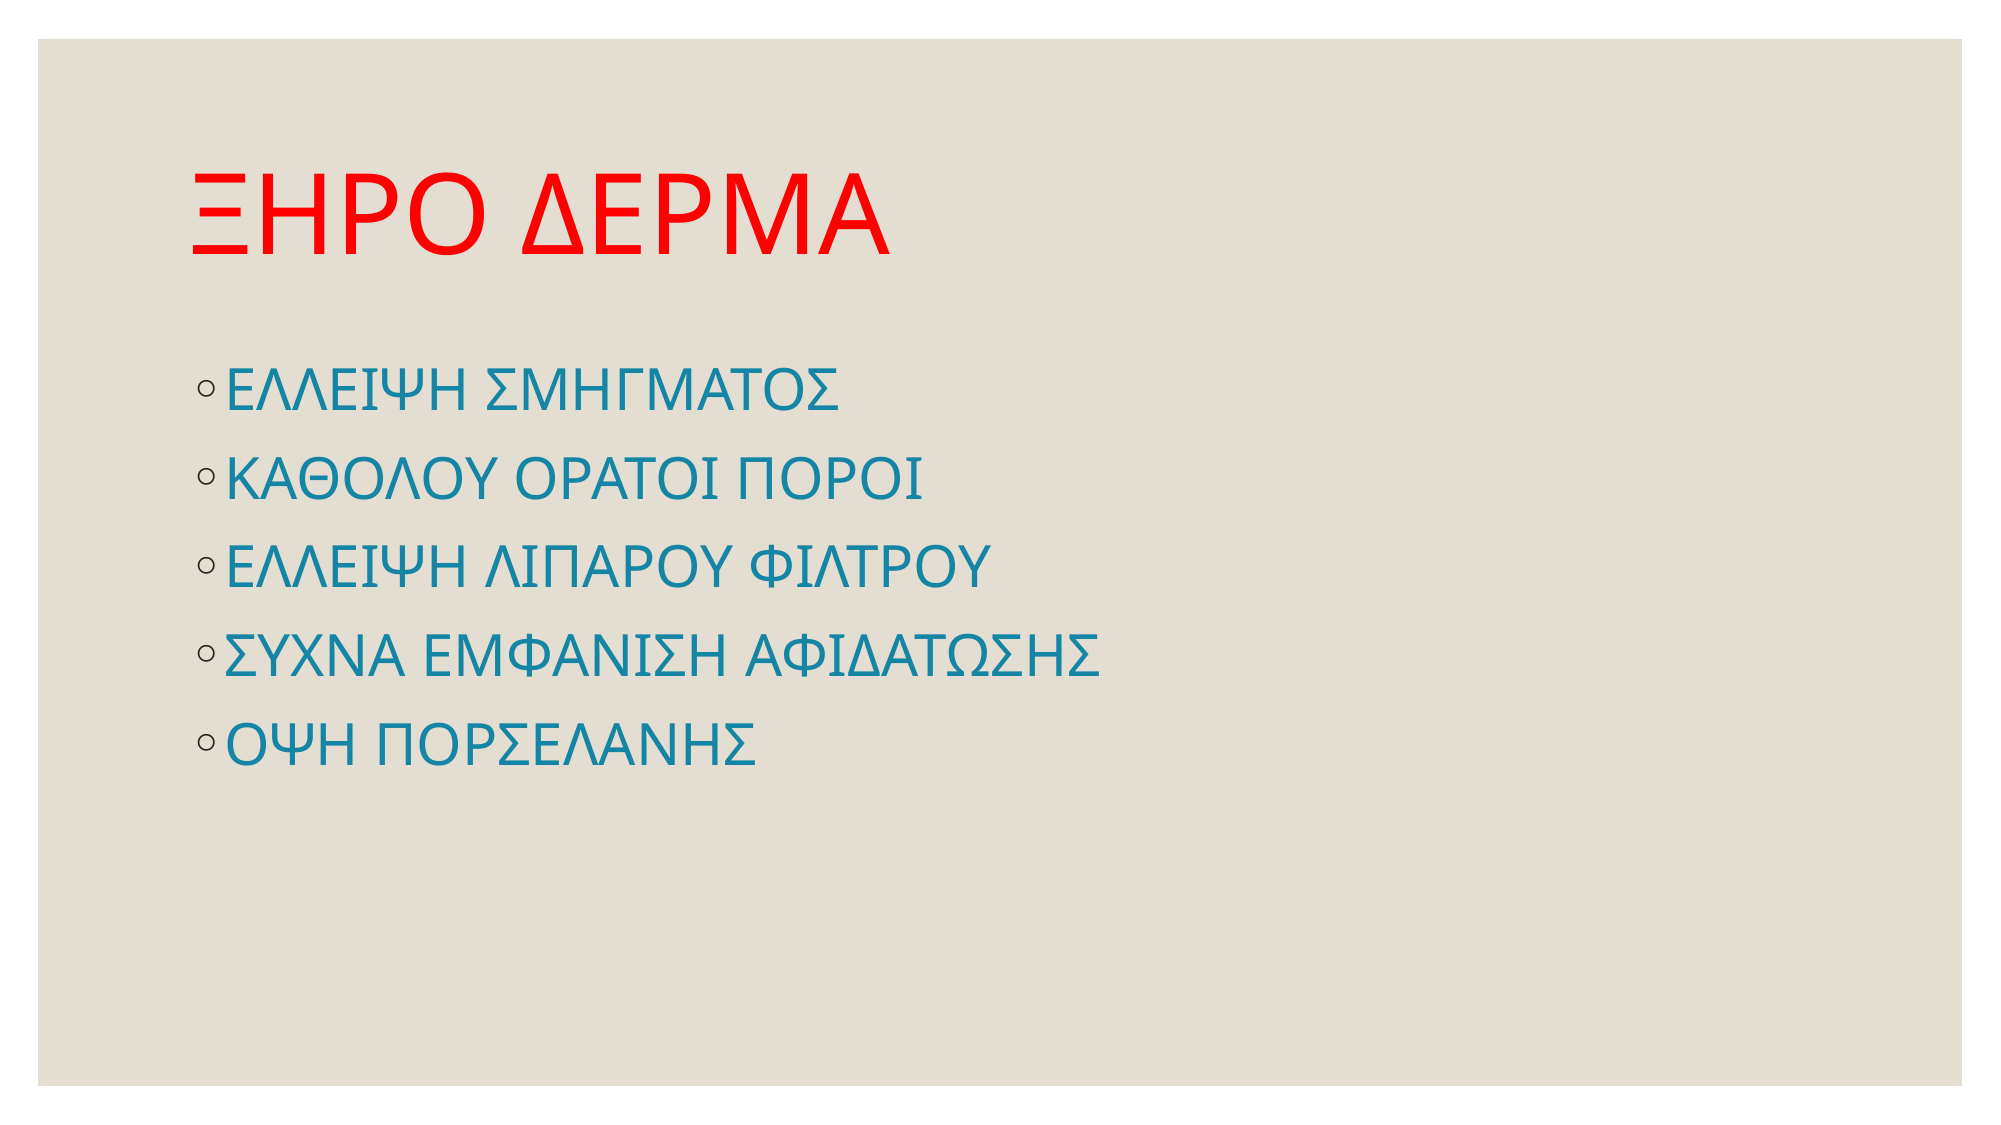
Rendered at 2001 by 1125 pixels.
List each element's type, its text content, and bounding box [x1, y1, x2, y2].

list ΕΛΛΕΙΨΗ ΣΜΗΓΜΑΤΟΣ ΚΑΘΟΛΟΥ ΟΡΑΤΟΙ ΠΟΡΟΙ ΕΛΛΕΙΨΗ ΛΙΠΑΡΟΥ ΦΙΛΤΡΟΥ ΣΥΧΝΑ ΕΜΦΑΝΙΣΗ ΑΦΙΔΑΤΩΣΗΣ ΟΨΗ ΠΟΡΣΕΛΑΝΗΣ [174, 345, 1825, 991]
title ΞΗΡΟ ΔΕΡΜΑ [174, 105, 1825, 331]
